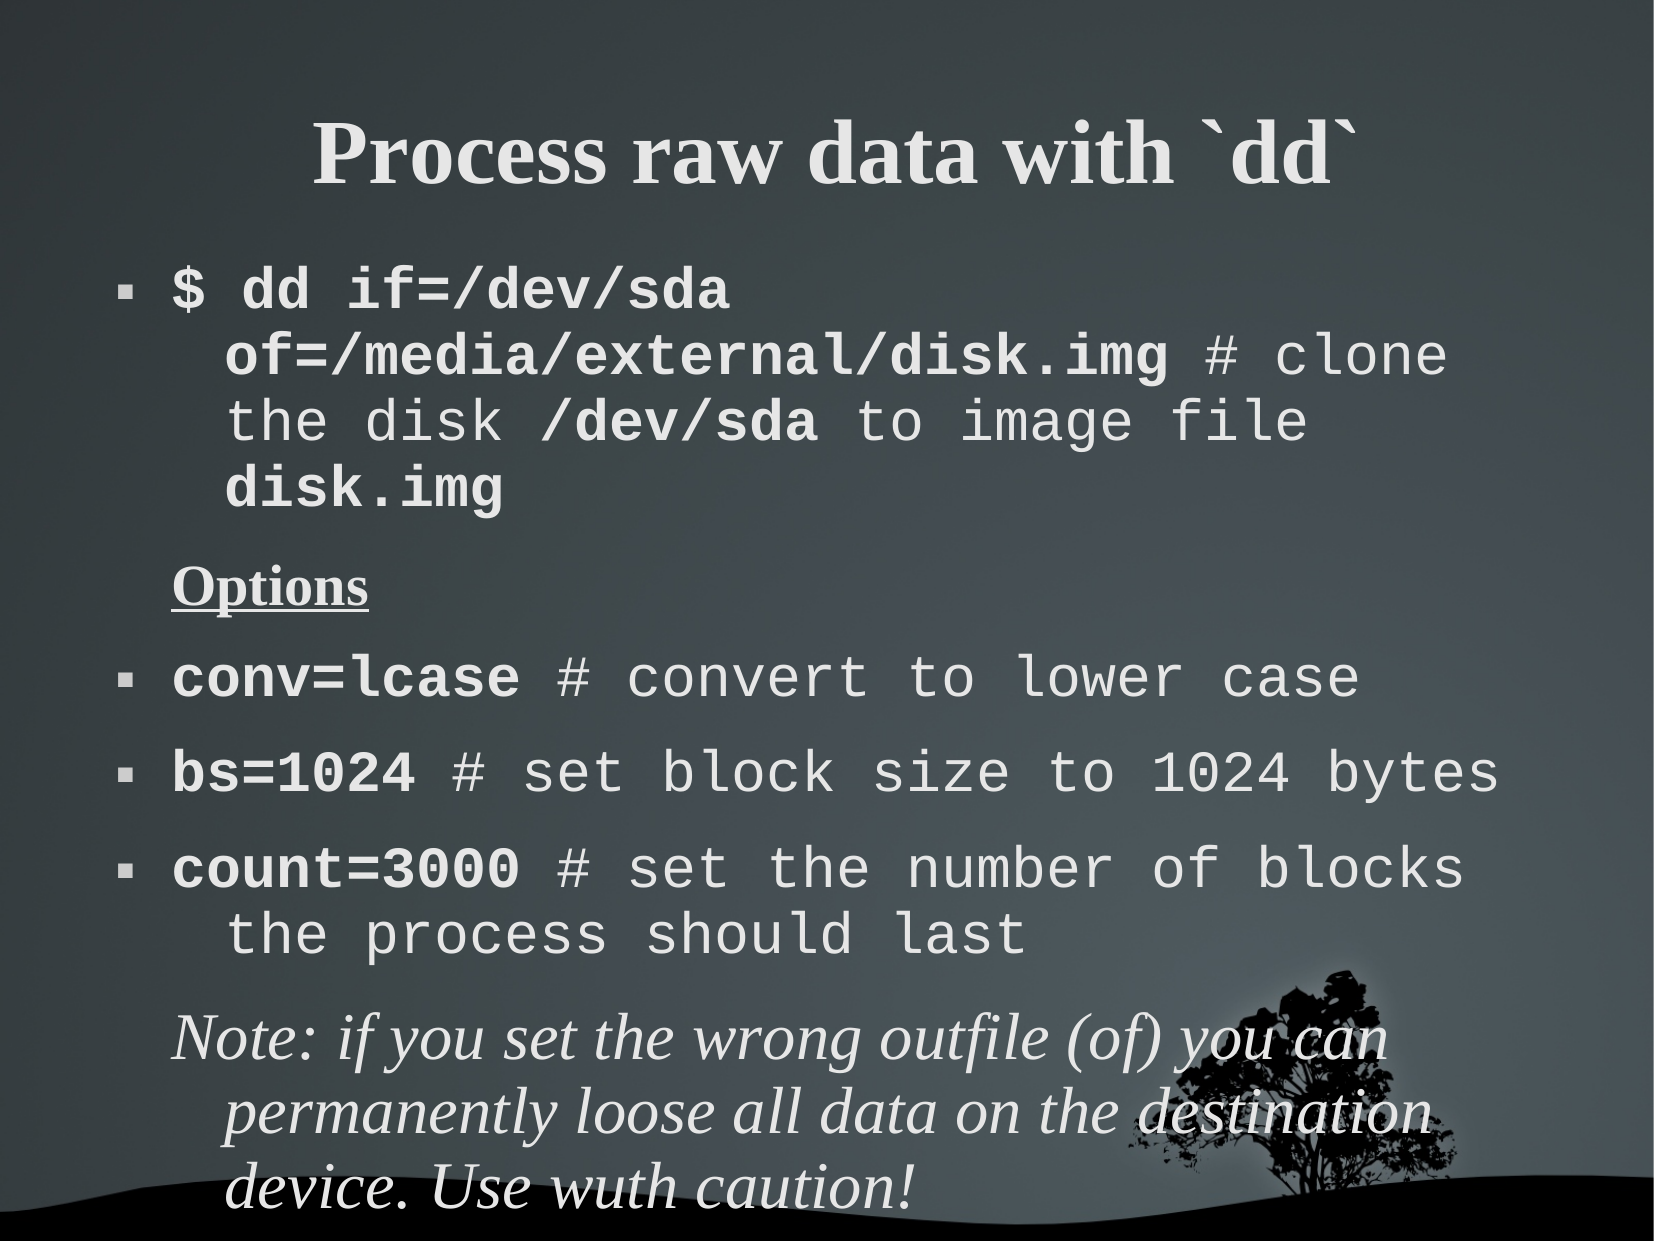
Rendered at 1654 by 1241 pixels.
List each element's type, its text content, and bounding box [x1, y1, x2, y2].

picture [0, 0, 1654, 1241]
title Process raw data with `dd` [82, 33, 1571, 260]
list $ dd if=/dev/sda of=/media/external/disk.img # clone the disk /dev/sda to image file disk.img Options conv=lcase # convert to lower case bs=1024 # set block size to 1024 bytes count=3000 # set the number of blocks the process should last Note: if you set the wrong outfile (of) you can permanently loose all data on the destination device. Use wuth caution! [82, 260, 1571, 1223]
